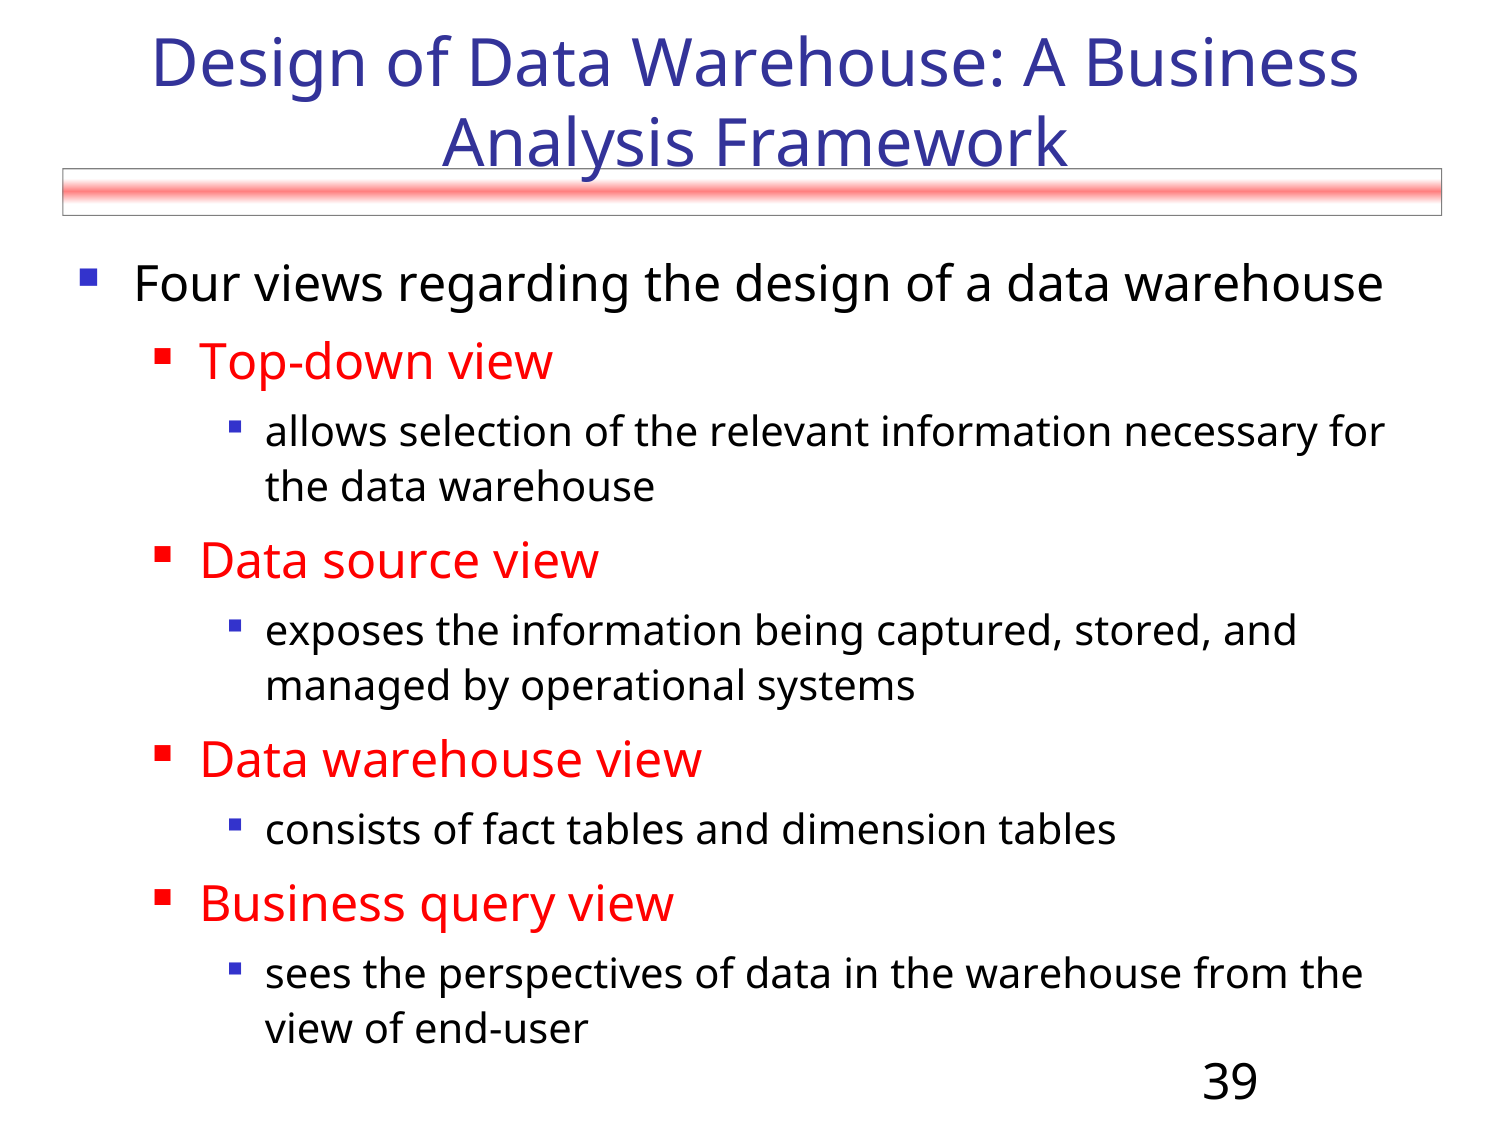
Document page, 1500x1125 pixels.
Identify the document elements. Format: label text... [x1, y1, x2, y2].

text_box <number> [1187, 1050, 1500, 1125]
list Four views regarding the design of a data warehouse Top-down view allows selection of the relevant information necessary for the data warehouse Data source view exposes the information being captured, stored, and managed by operational systems Data warehouse view consists of fact tables and dimension tables Business query view sees the perspectives of data in the warehouse from the view of end-user [62, 237, 1426, 1119]
title Design of Data Warehouse: A Business Analysis Framework [99, 12, 1413, 188]
